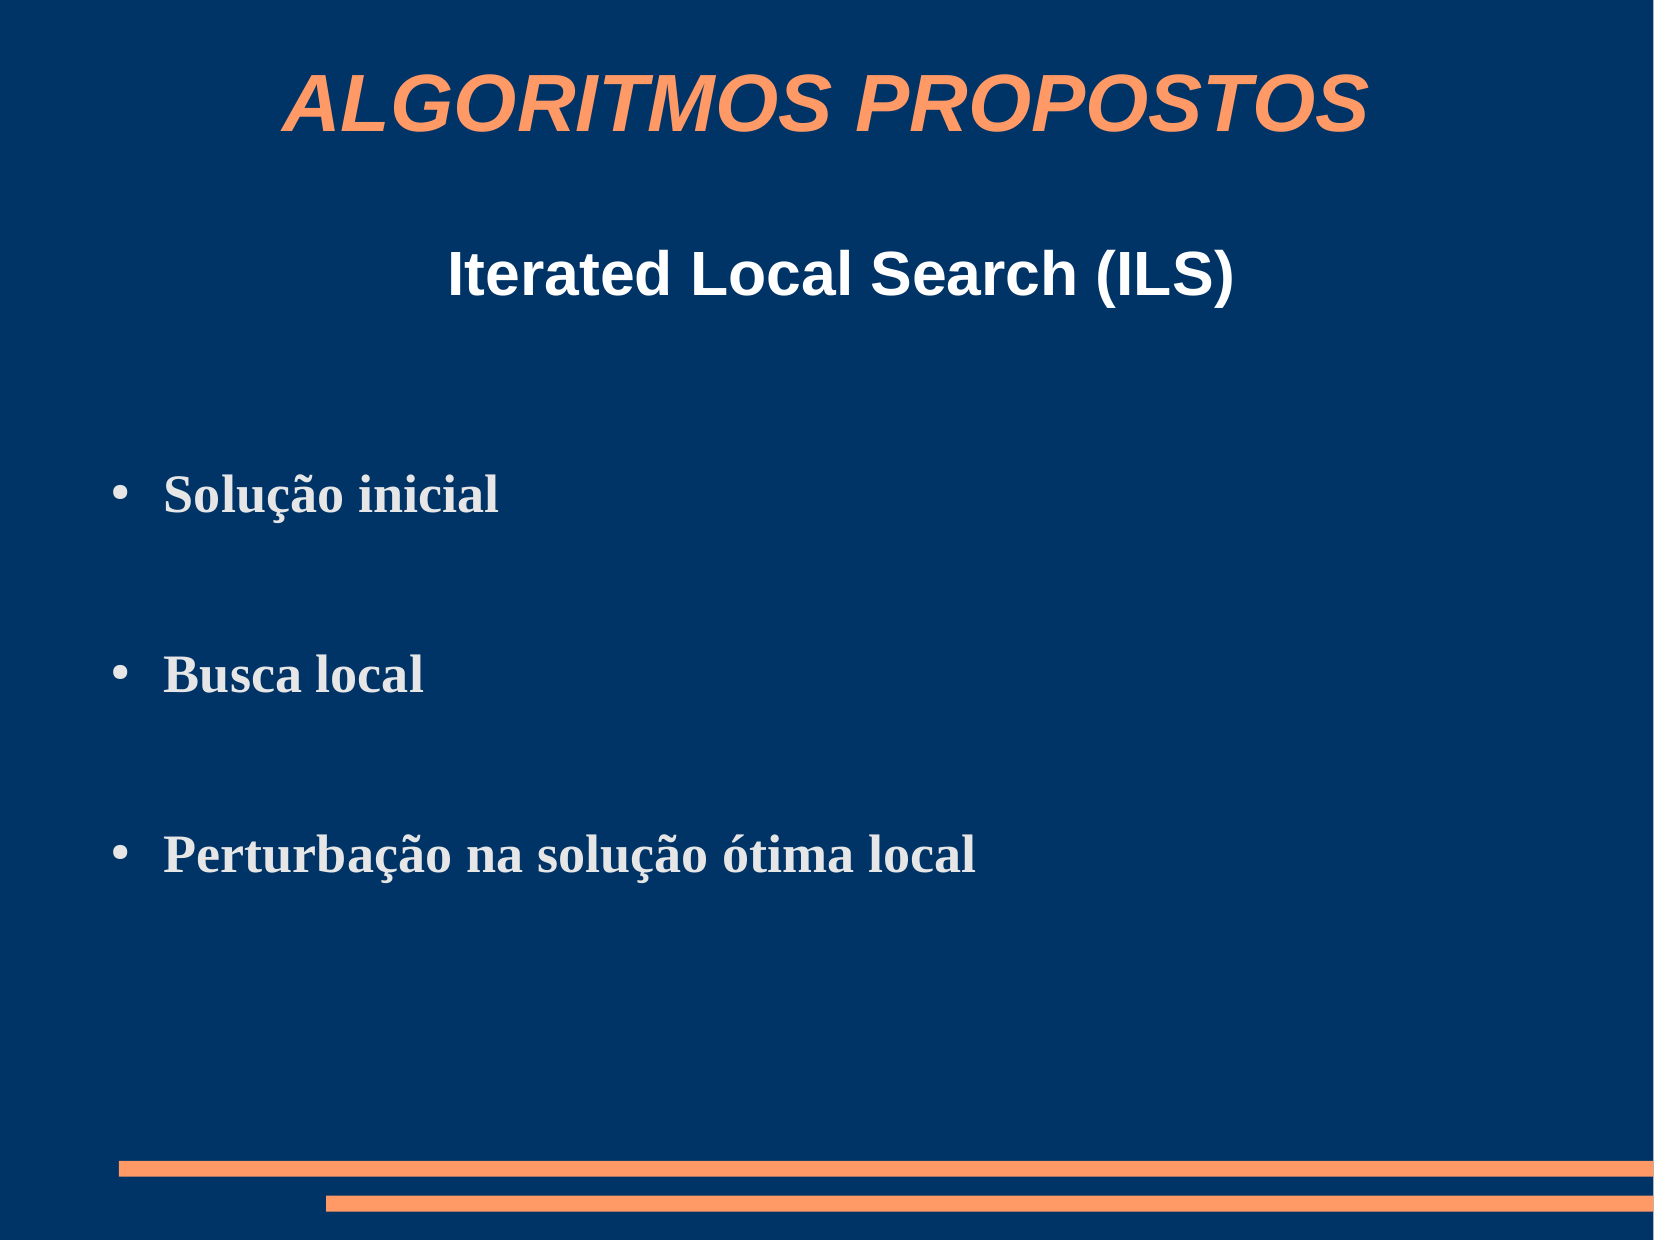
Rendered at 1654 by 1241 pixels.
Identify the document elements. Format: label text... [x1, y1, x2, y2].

title ALGORITMOS PROPOSTOS [0, 0, 1654, 170]
list Solução inicial Busca local Perturbação na solução ótima local [92, 463, 1565, 1241]
title Iterated Local Search (ILS) [0, 170, 1654, 378]
